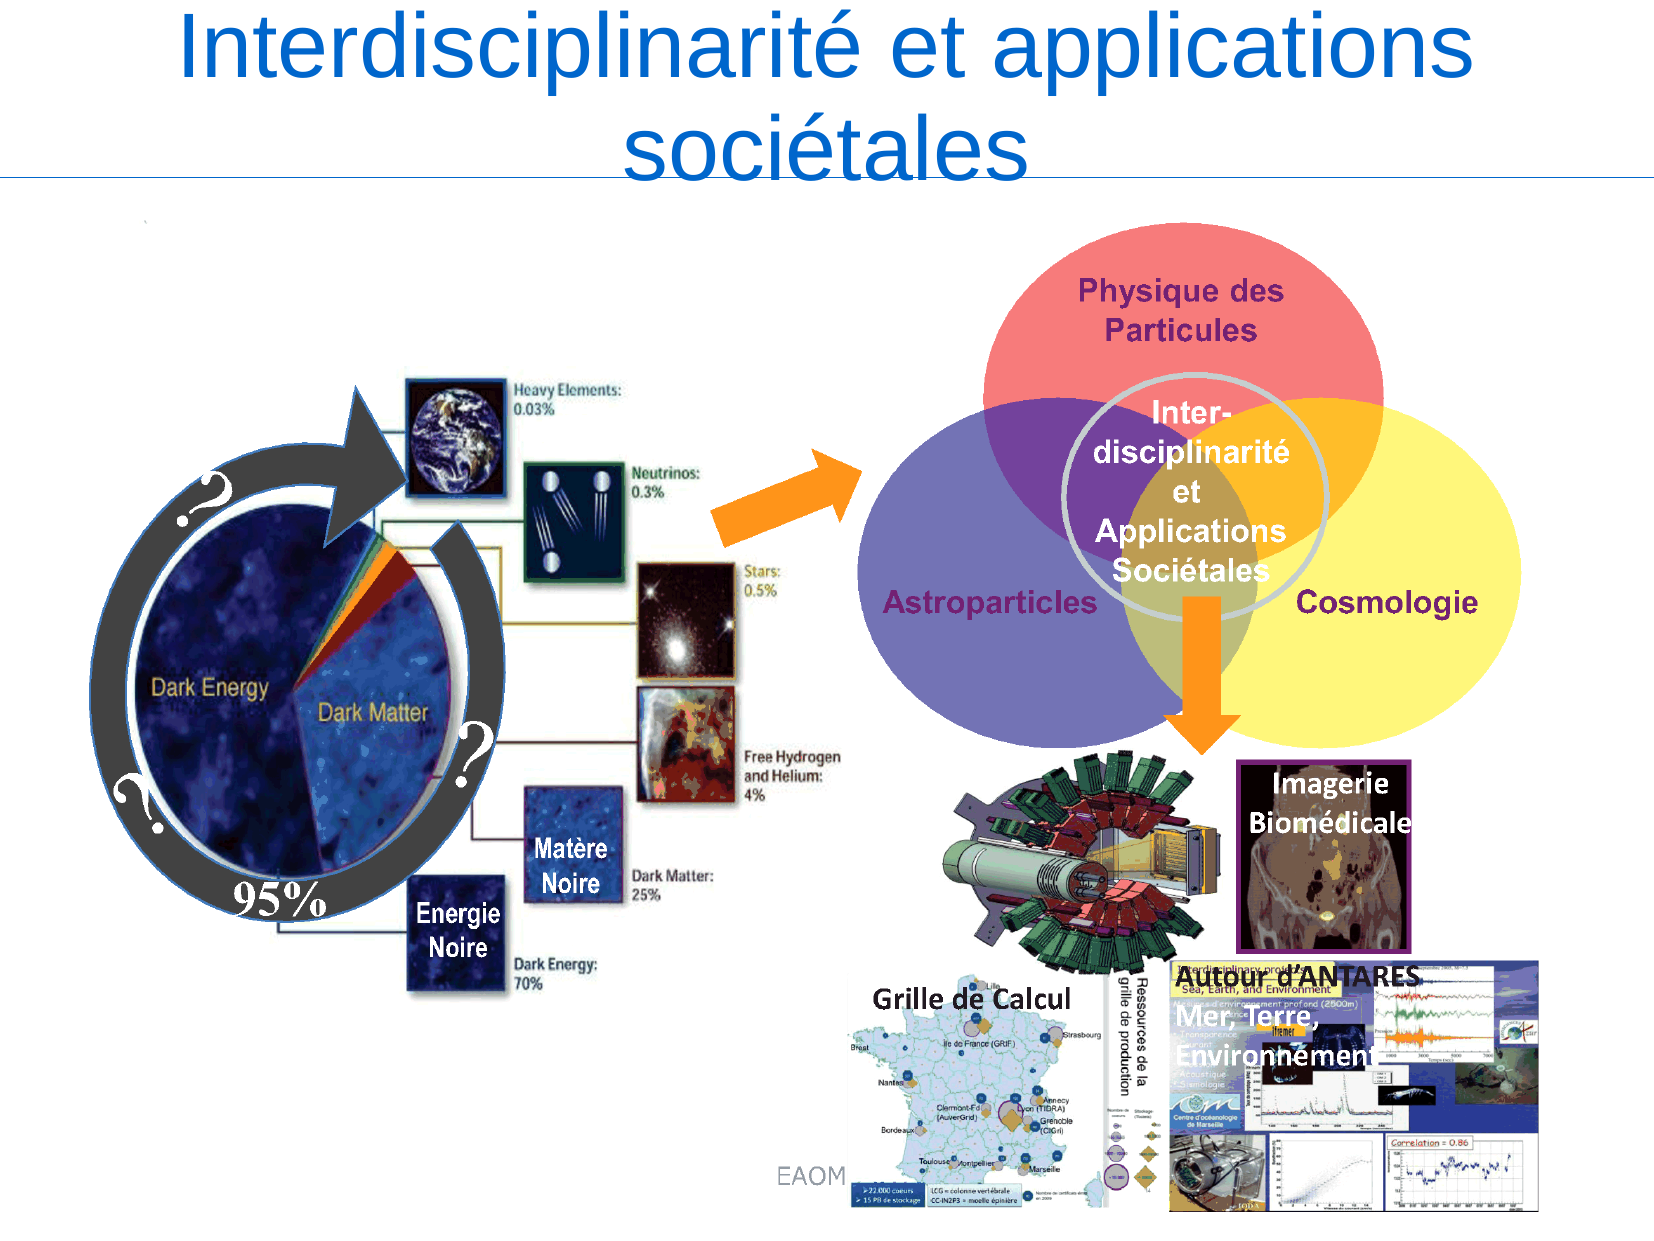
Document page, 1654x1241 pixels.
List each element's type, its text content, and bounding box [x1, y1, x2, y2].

picture [70, 201, 1554, 1241]
title Interdisciplinarité et applications sociétales [29, 0, 1625, 201]
